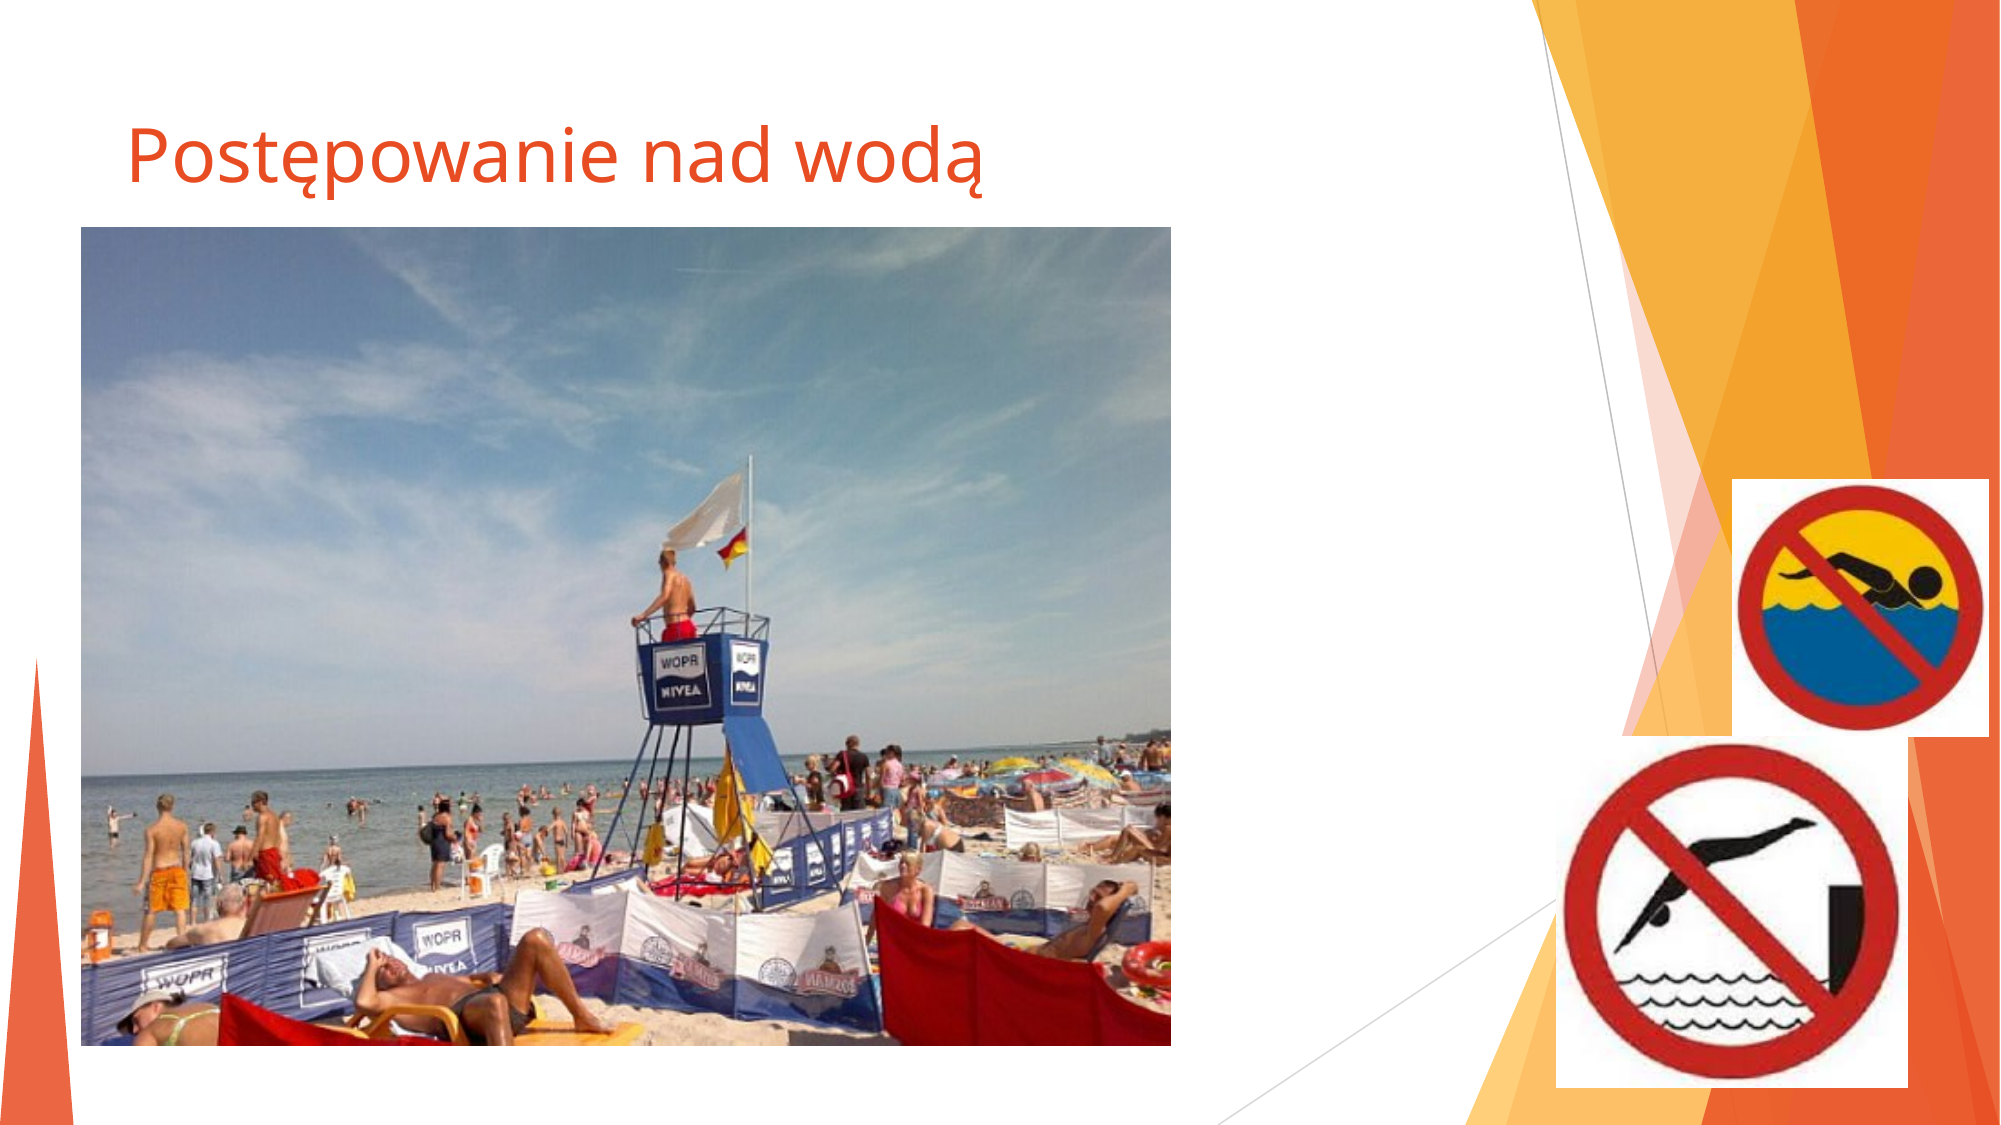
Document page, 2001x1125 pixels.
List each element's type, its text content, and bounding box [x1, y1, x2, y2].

picture [1556, 479, 1989, 1088]
picture [81, 227, 1171, 1046]
title Postępowanie nad wodą [111, 99, 1522, 317]
